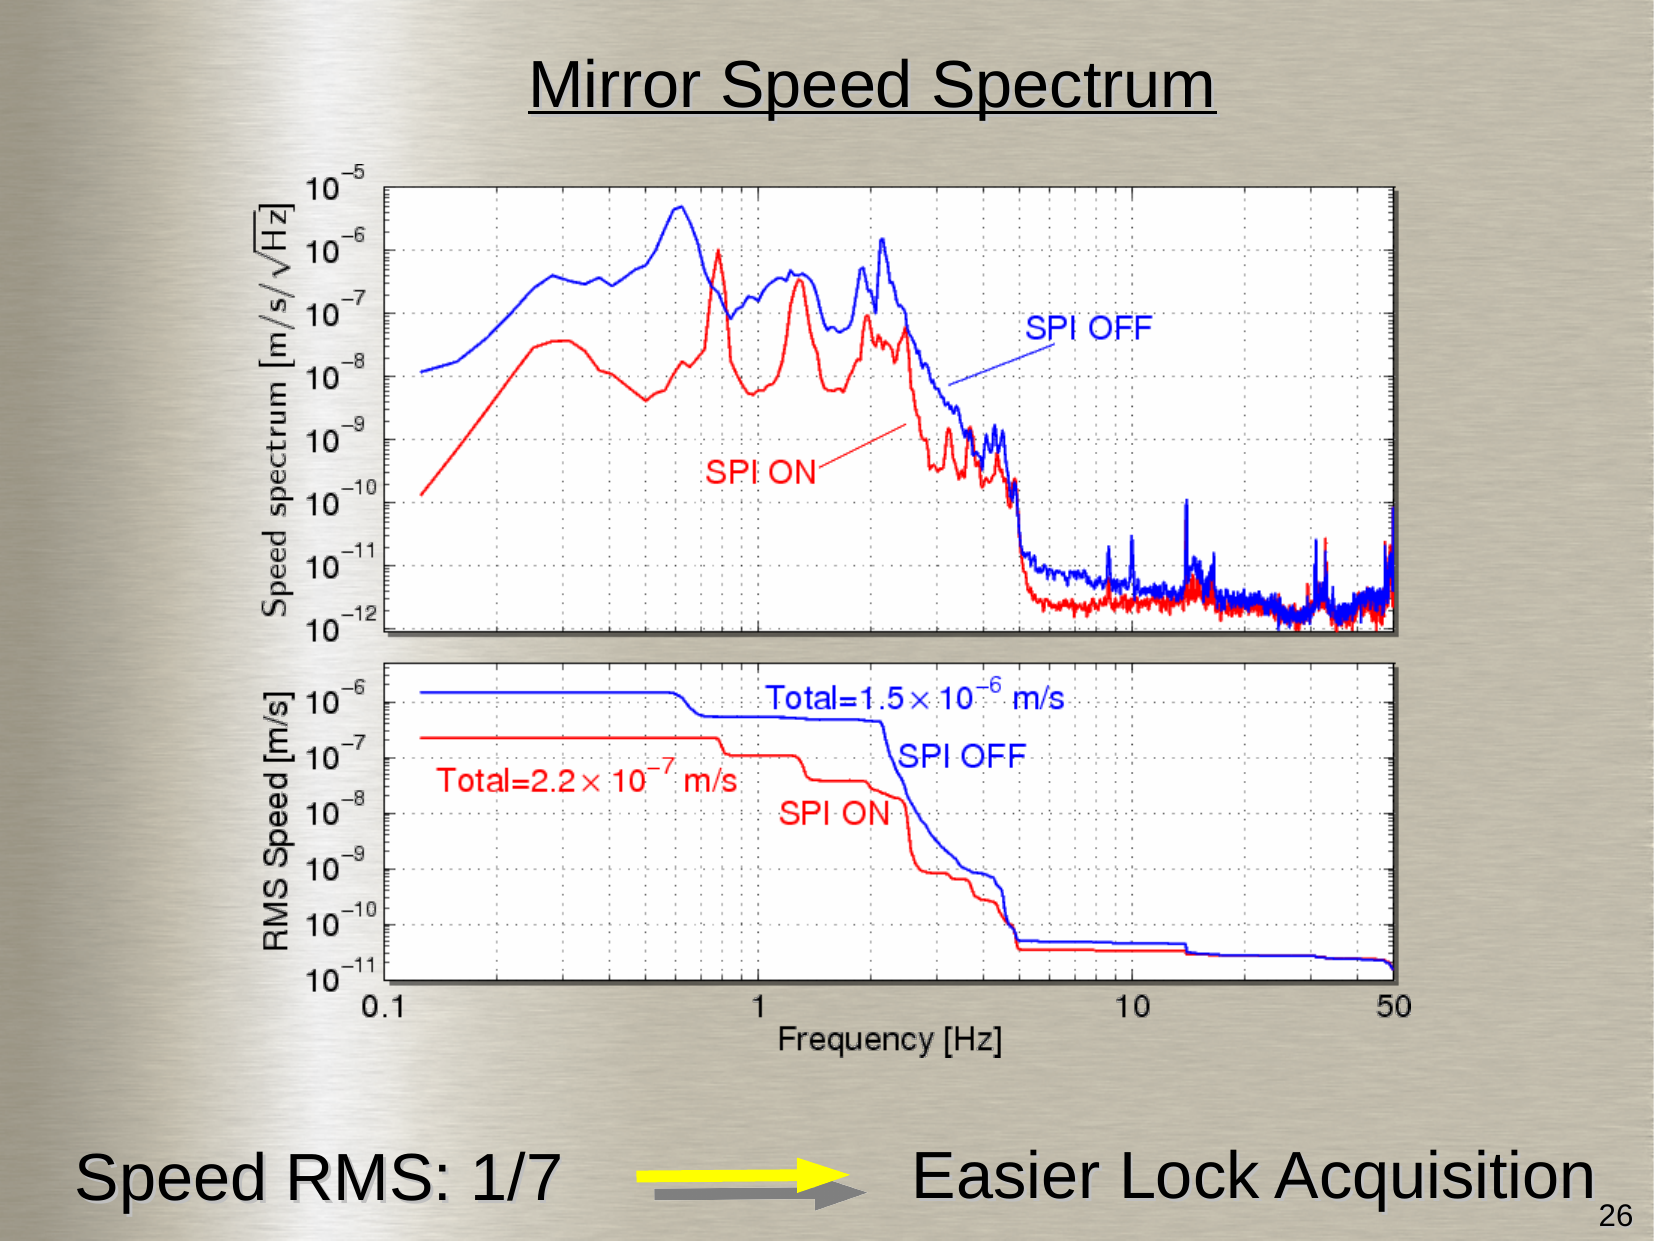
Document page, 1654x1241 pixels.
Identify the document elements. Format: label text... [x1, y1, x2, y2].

text_box Easier Lock Acquisition [897, 1130, 1615, 1220]
text_box Mirror Speed Spectrum [513, 39, 1235, 129]
picture [0, 0, 1654, 1241]
text_box Speed RMS: 1/7 [60, 1132, 581, 1223]
